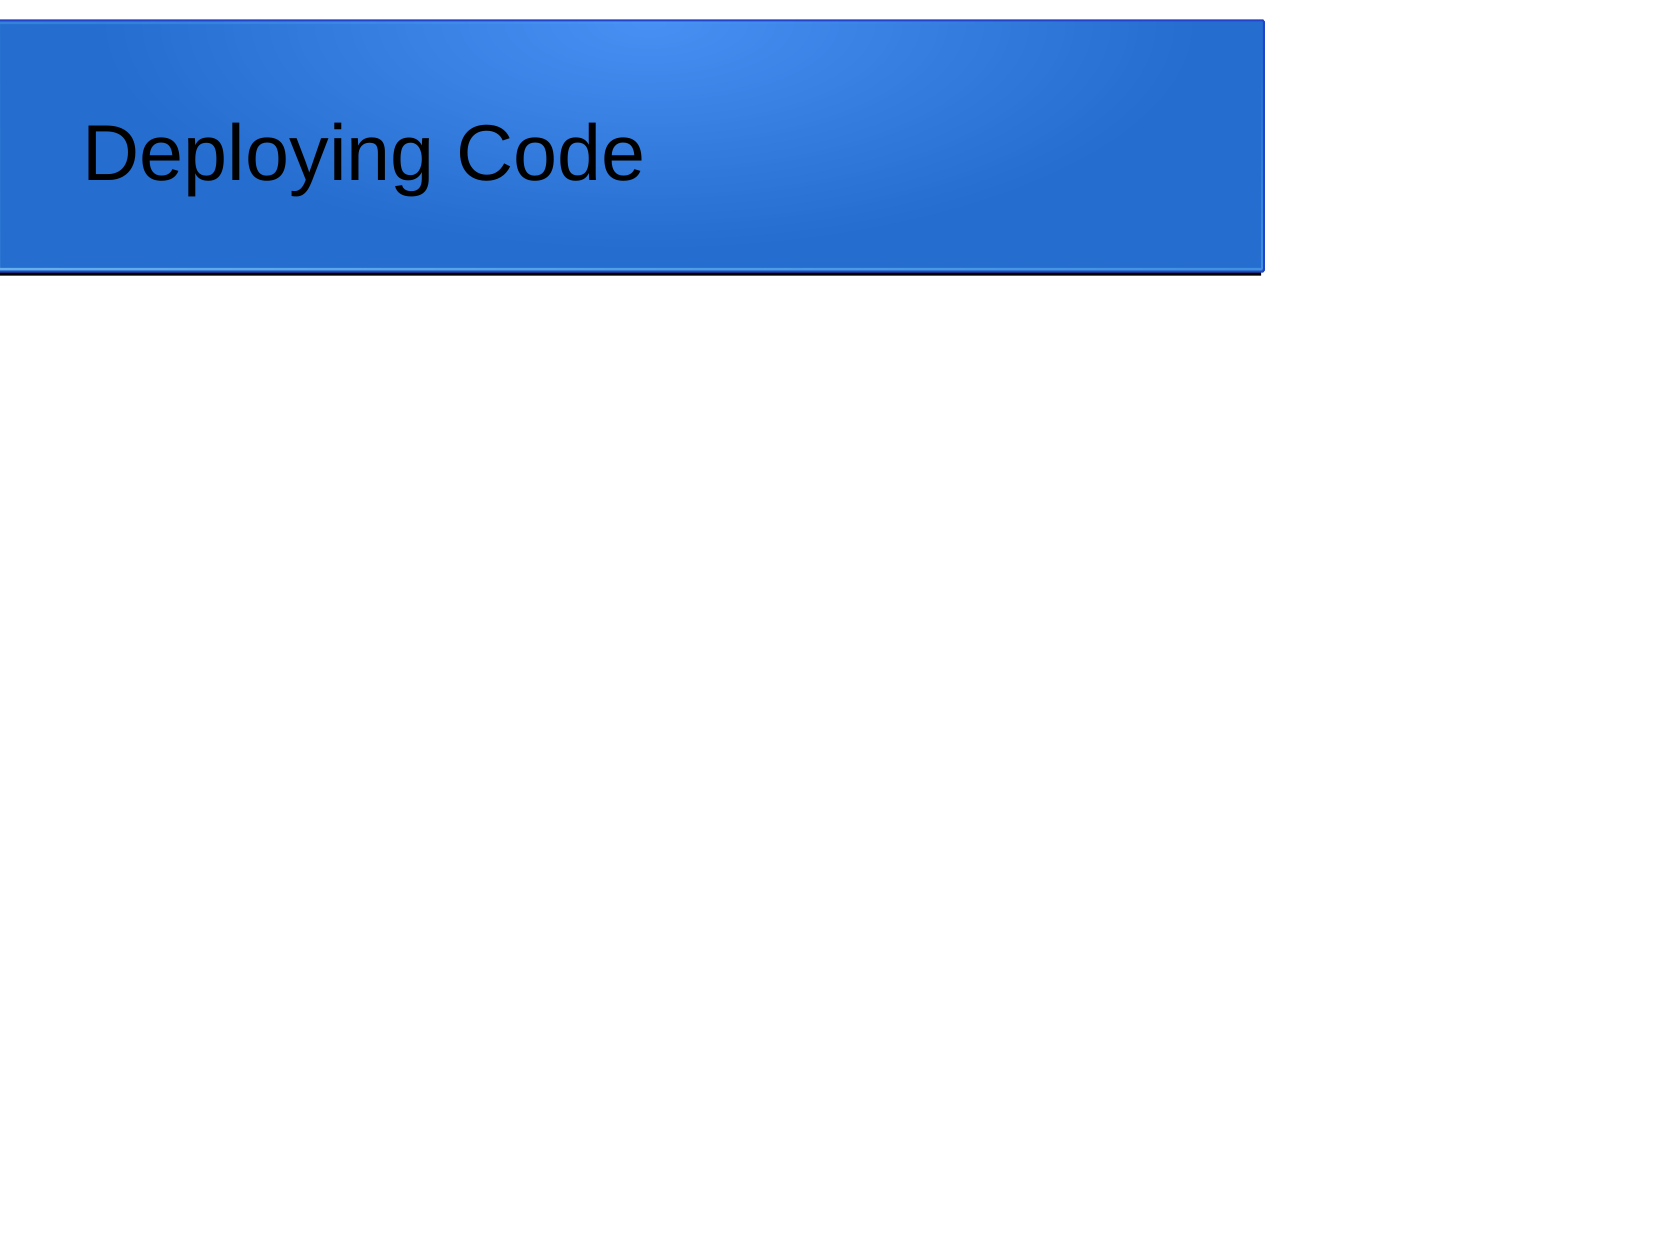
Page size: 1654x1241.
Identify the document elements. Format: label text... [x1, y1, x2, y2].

title Deploying Code [82, 49, 1571, 257]
